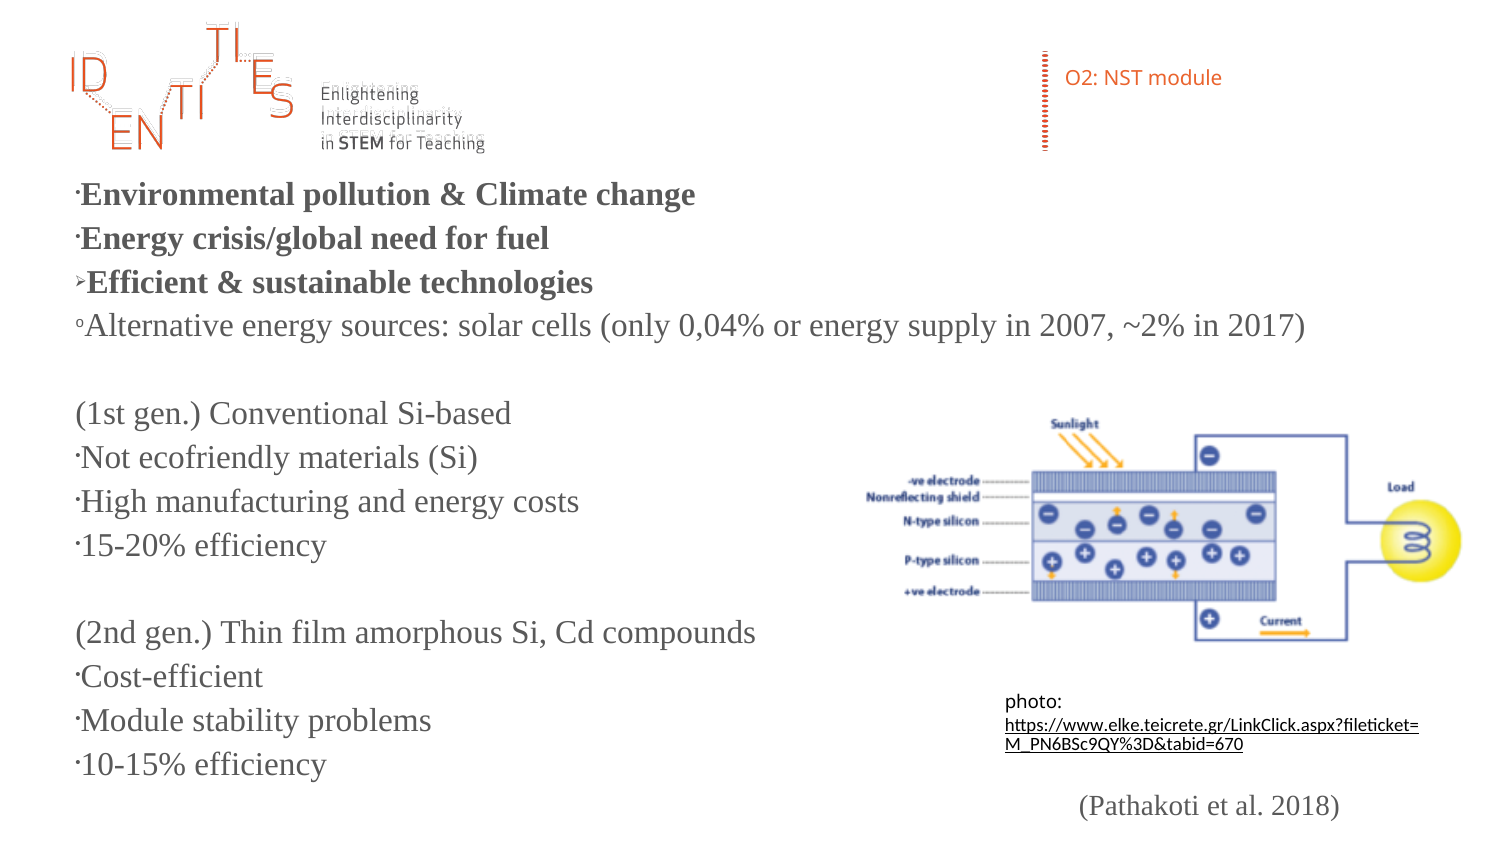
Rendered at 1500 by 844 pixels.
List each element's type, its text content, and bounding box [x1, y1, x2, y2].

picture [1042, 51, 1051, 151]
text_box O2: NST module [1051, 57, 1472, 139]
picture [850, 404, 1500, 658]
picture [71, 18, 485, 157]
text_box Environmental pollution & Climate change Energy crisis/global need for fuel Efficient & sustainable technologies Alternative energy sources: solar cells (only 0,04% or energy supply in 2007, ~2% in 2017) (1st gen.) Conventional Si-based Not ecofriendly materials (Si) High manufacturing and energy costs 15-20% efficiency (2nd gen.) Thin film amorphous Si, Cd compounds Cost-efficient Module stability problems 10-15% efficiency (Pathakoti et al. 2018) [60, 138, 1456, 844]
text_box photo: https://www.elke.teicrete.gr/LinkClick.aspx?fileticket=M_PN6BSc9QY%3D&tabid=670 [989, 682, 1440, 766]
